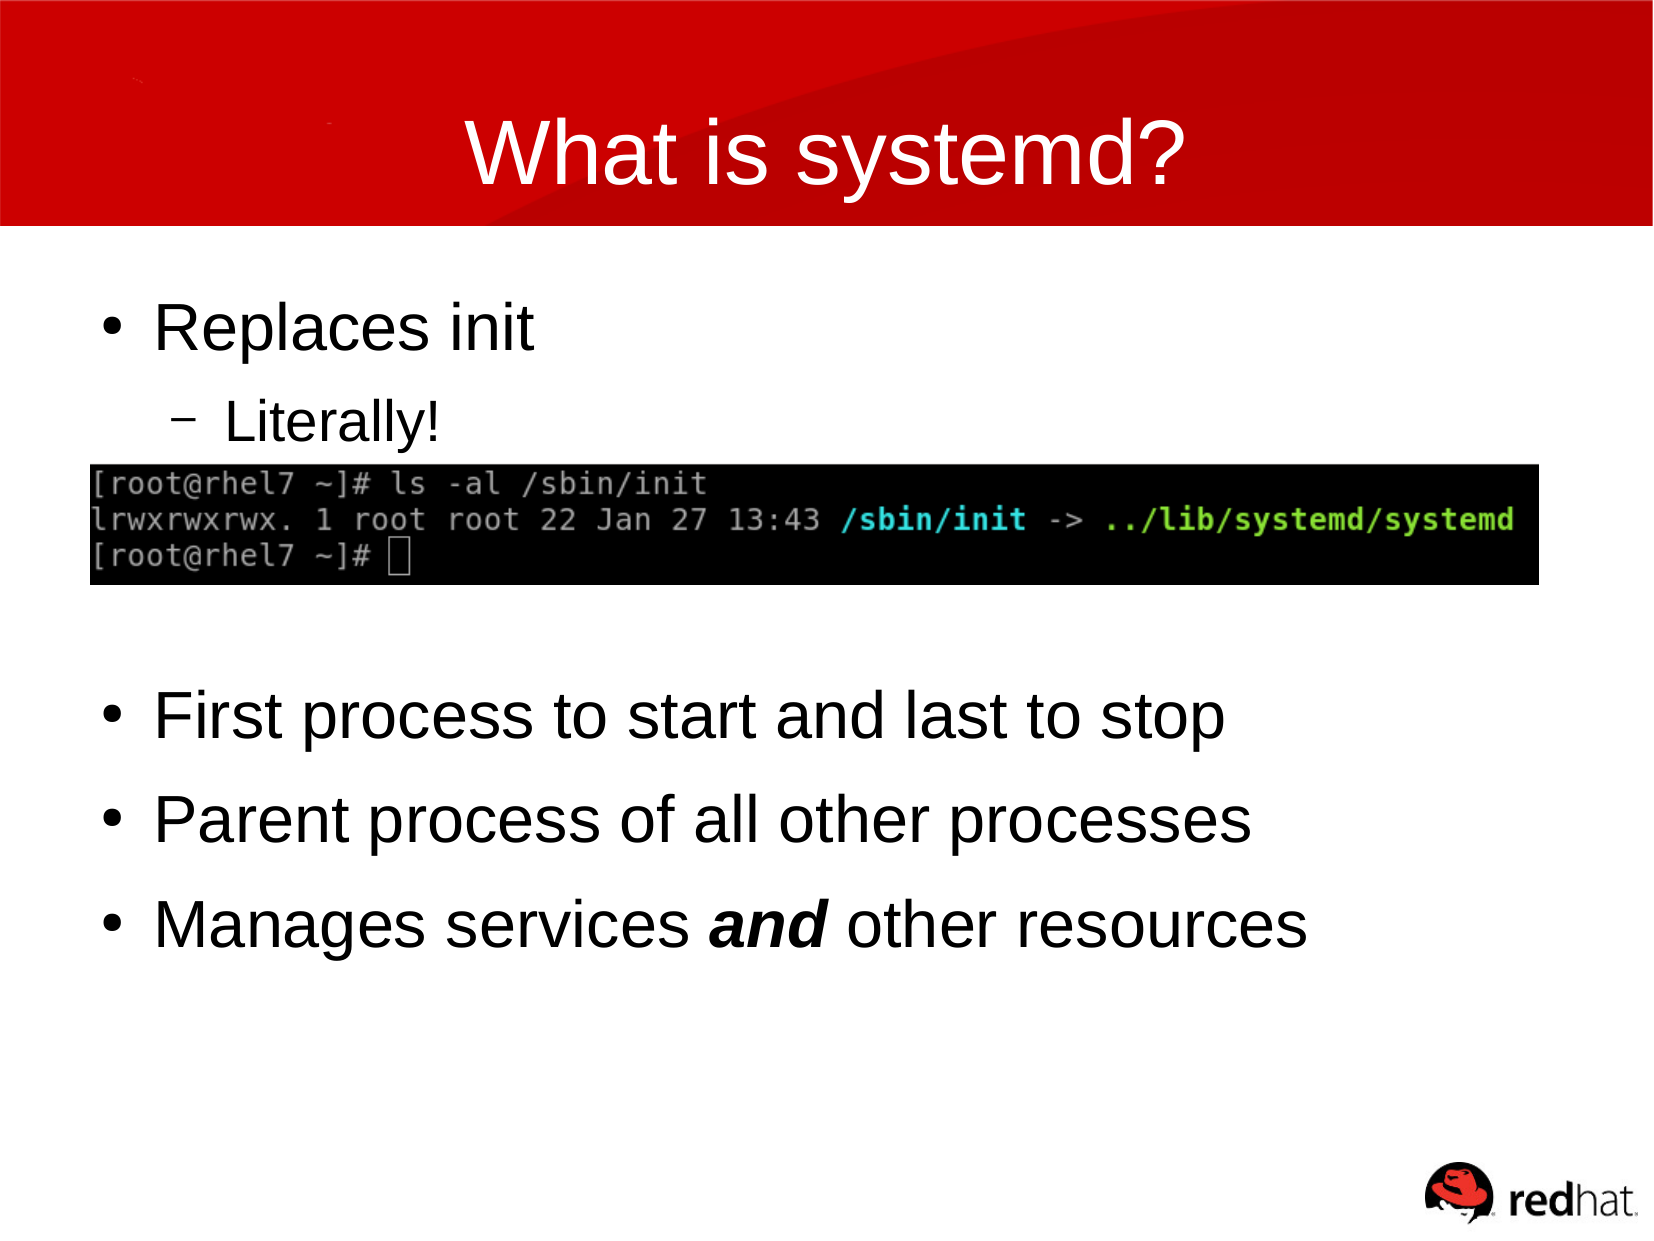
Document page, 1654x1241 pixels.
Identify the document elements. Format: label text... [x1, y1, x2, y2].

picture [90, 463, 1539, 586]
picture [0, 0, 1653, 226]
title What is systemd? [82, 49, 1571, 257]
list Replaces init Literally! First process to start and last to stop Parent process of all other processes Manages services and other resources [82, 290, 1571, 1010]
picture [1425, 1162, 1638, 1232]
